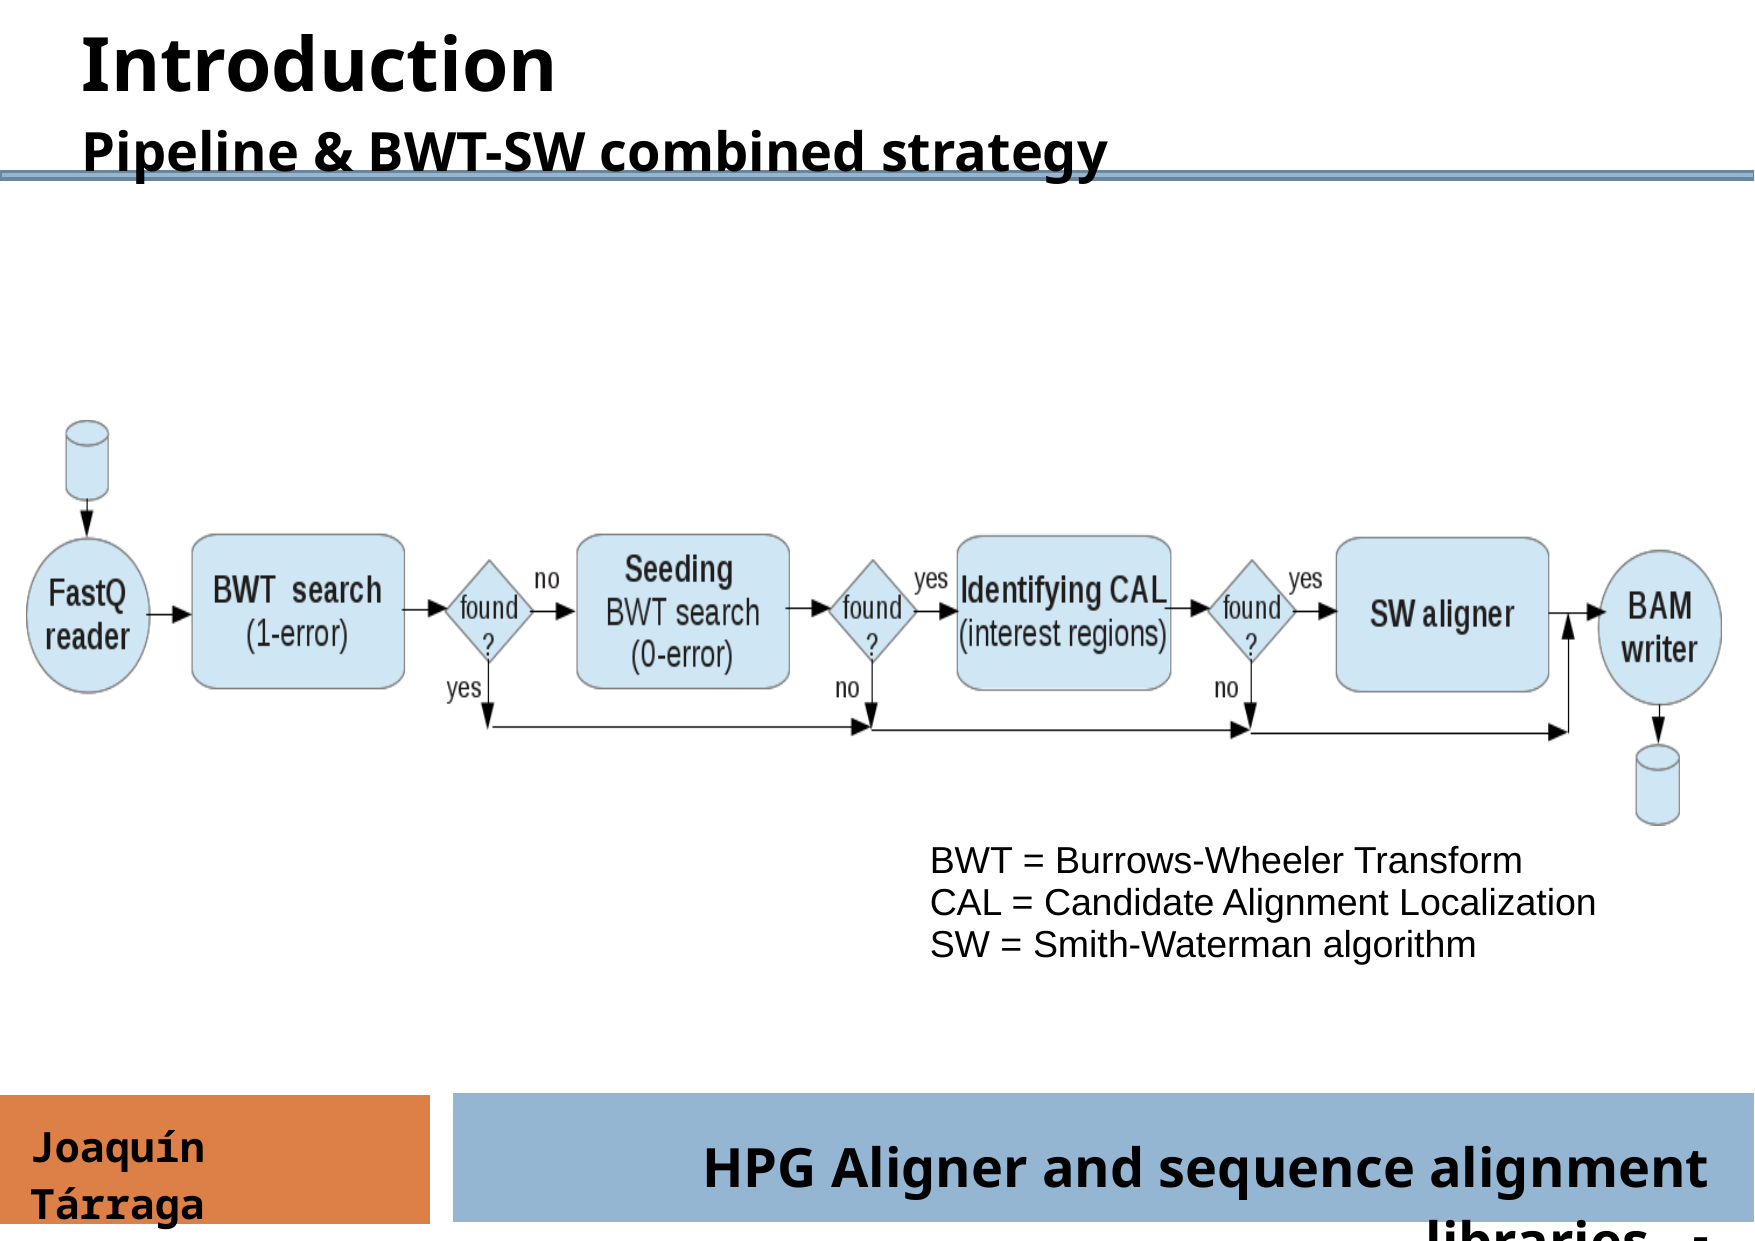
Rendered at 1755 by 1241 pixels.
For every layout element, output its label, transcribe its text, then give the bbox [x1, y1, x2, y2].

text_box Introduction Pipeline & BWT-SW combined strategy [67, 3, 1688, 168]
text_box [144, 171, 1064, 179]
text_box [1093, 171, 1754, 179]
text_box Joaquín Tárraga jtarraga@cipf.es [15, 1110, 406, 1221]
picture [26, 420, 1722, 826]
text_box BWT = Burrows-Wheeler Transform CAL = Candidate Alignment Localization SW = Smith-Waterman algorithm [915, 831, 1612, 973]
text_box [1070, 171, 1089, 179]
text_box [0, 171, 136, 179]
text_box HPG Aligner and sequence alignment libraries 5 [480, 1122, 1726, 1239]
